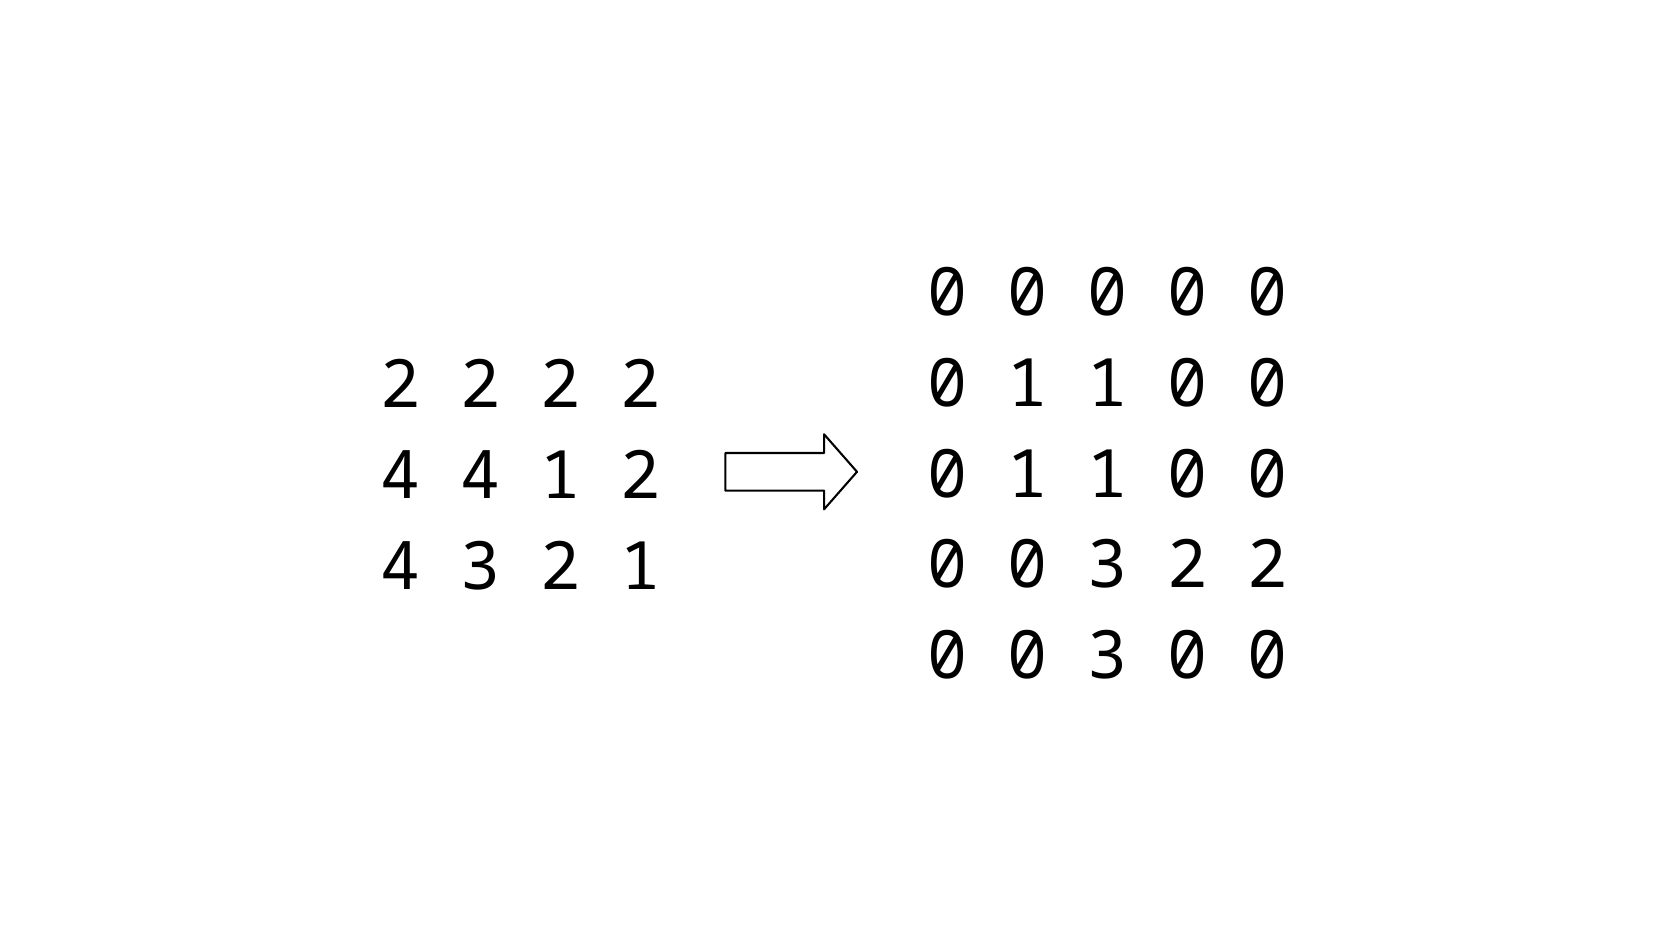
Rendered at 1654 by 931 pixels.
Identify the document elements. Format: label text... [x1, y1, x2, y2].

text_box 2 2 2 2 4 4 1 2 4 3 2 1 [366, 350, 691, 595]
text_box 0 0 0 0 0 0 1 1 0 0 0 1 1 0 0 0 0 3 2 2 0 0 3 0 0 [912, 273, 1326, 670]
